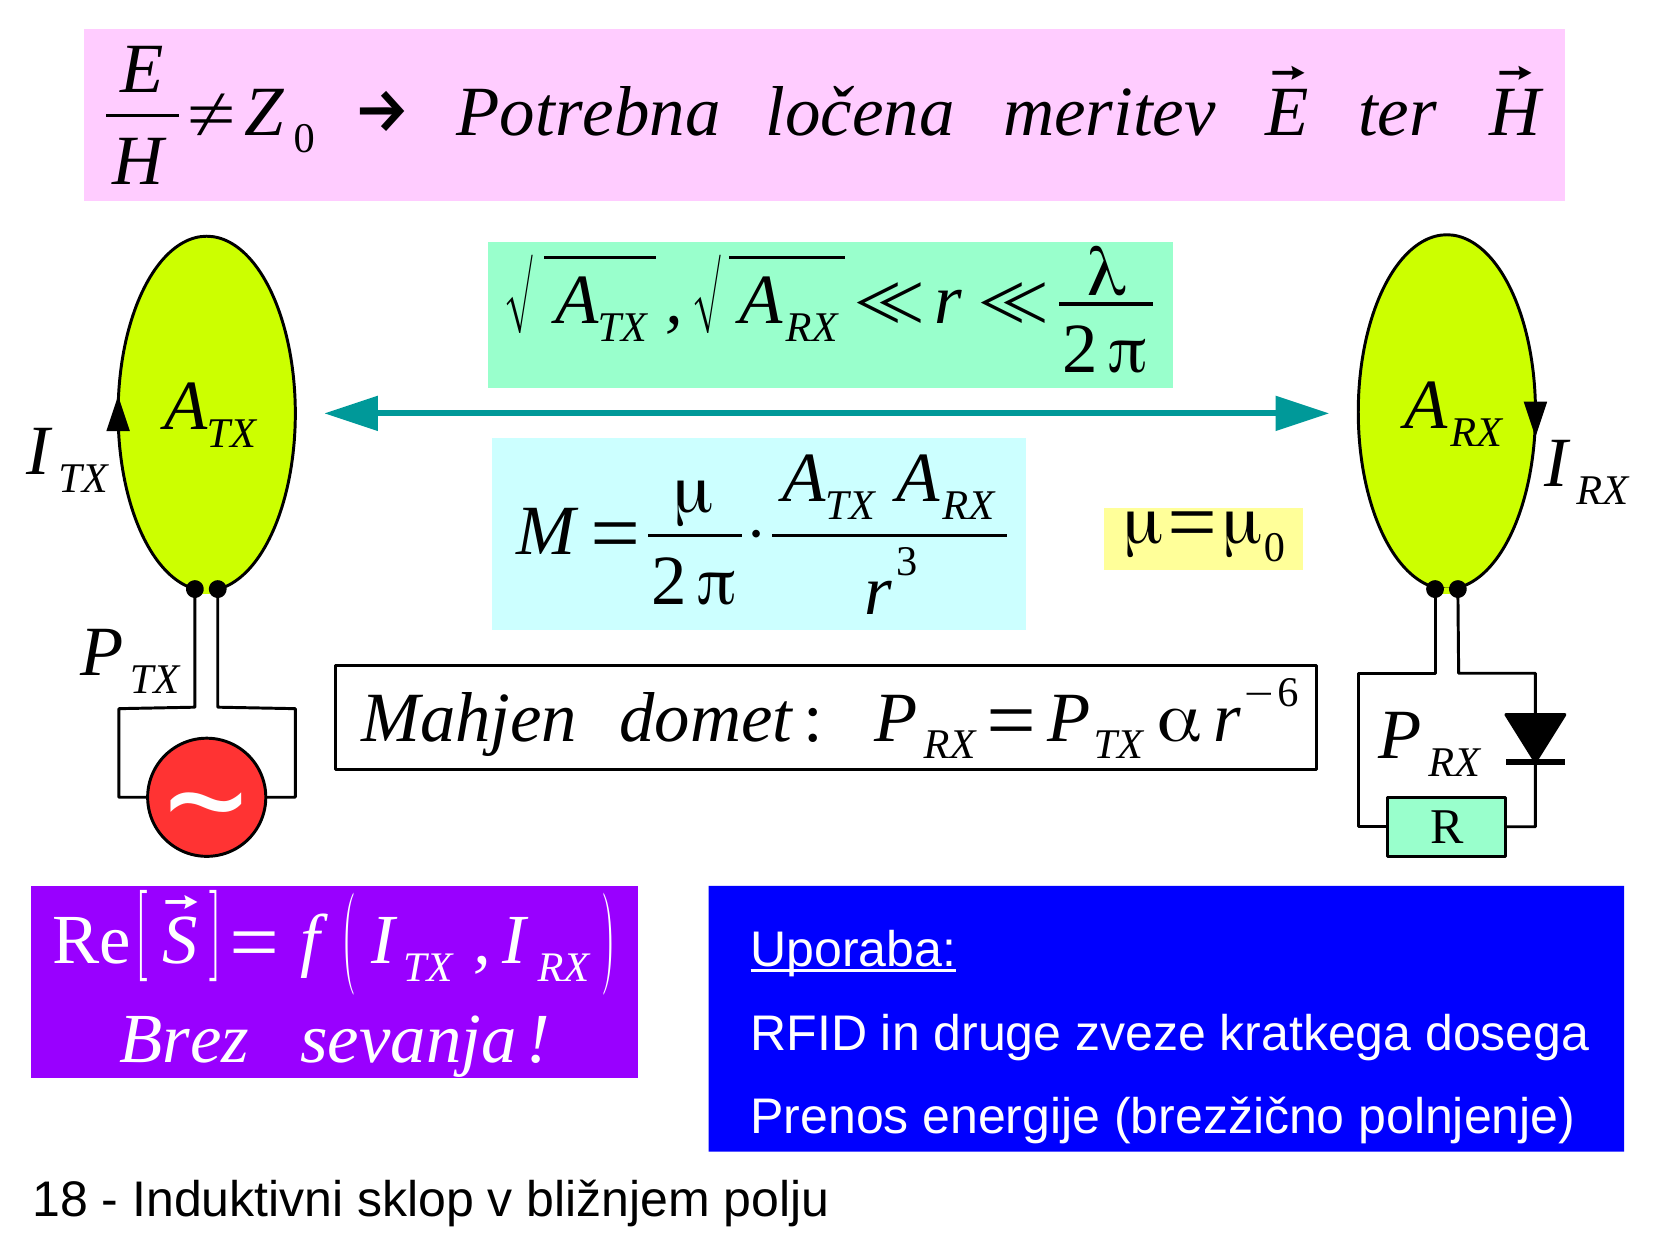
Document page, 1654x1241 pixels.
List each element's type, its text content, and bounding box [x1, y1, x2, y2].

chart [336, 667, 1316, 768]
chart [1379, 364, 1654, 514]
chart [1357, 694, 1506, 786]
chart [59, 612, 202, 703]
text_box R [1387, 797, 1506, 857]
chart [487, 242, 1173, 389]
text_box Uporaba: RFID in druge zveze kratkega dosega Prenos energije (brezžično polnjenje) [708, 885, 1625, 1152]
chart [139, 366, 281, 457]
chart [1, 411, 130, 502]
text_box [118, 236, 296, 588]
text_box [1526, 412, 1530, 423]
text_box 18 - Induktivni sklop v bližnjem polju [32, 1171, 1117, 1228]
chart [84, 28, 1566, 201]
text_box ~ [147, 738, 266, 857]
chart [1104, 507, 1303, 571]
chart [491, 437, 1027, 630]
chart [31, 885, 638, 1078]
text_box [1358, 234, 1536, 588]
text_box [1506, 714, 1565, 762]
